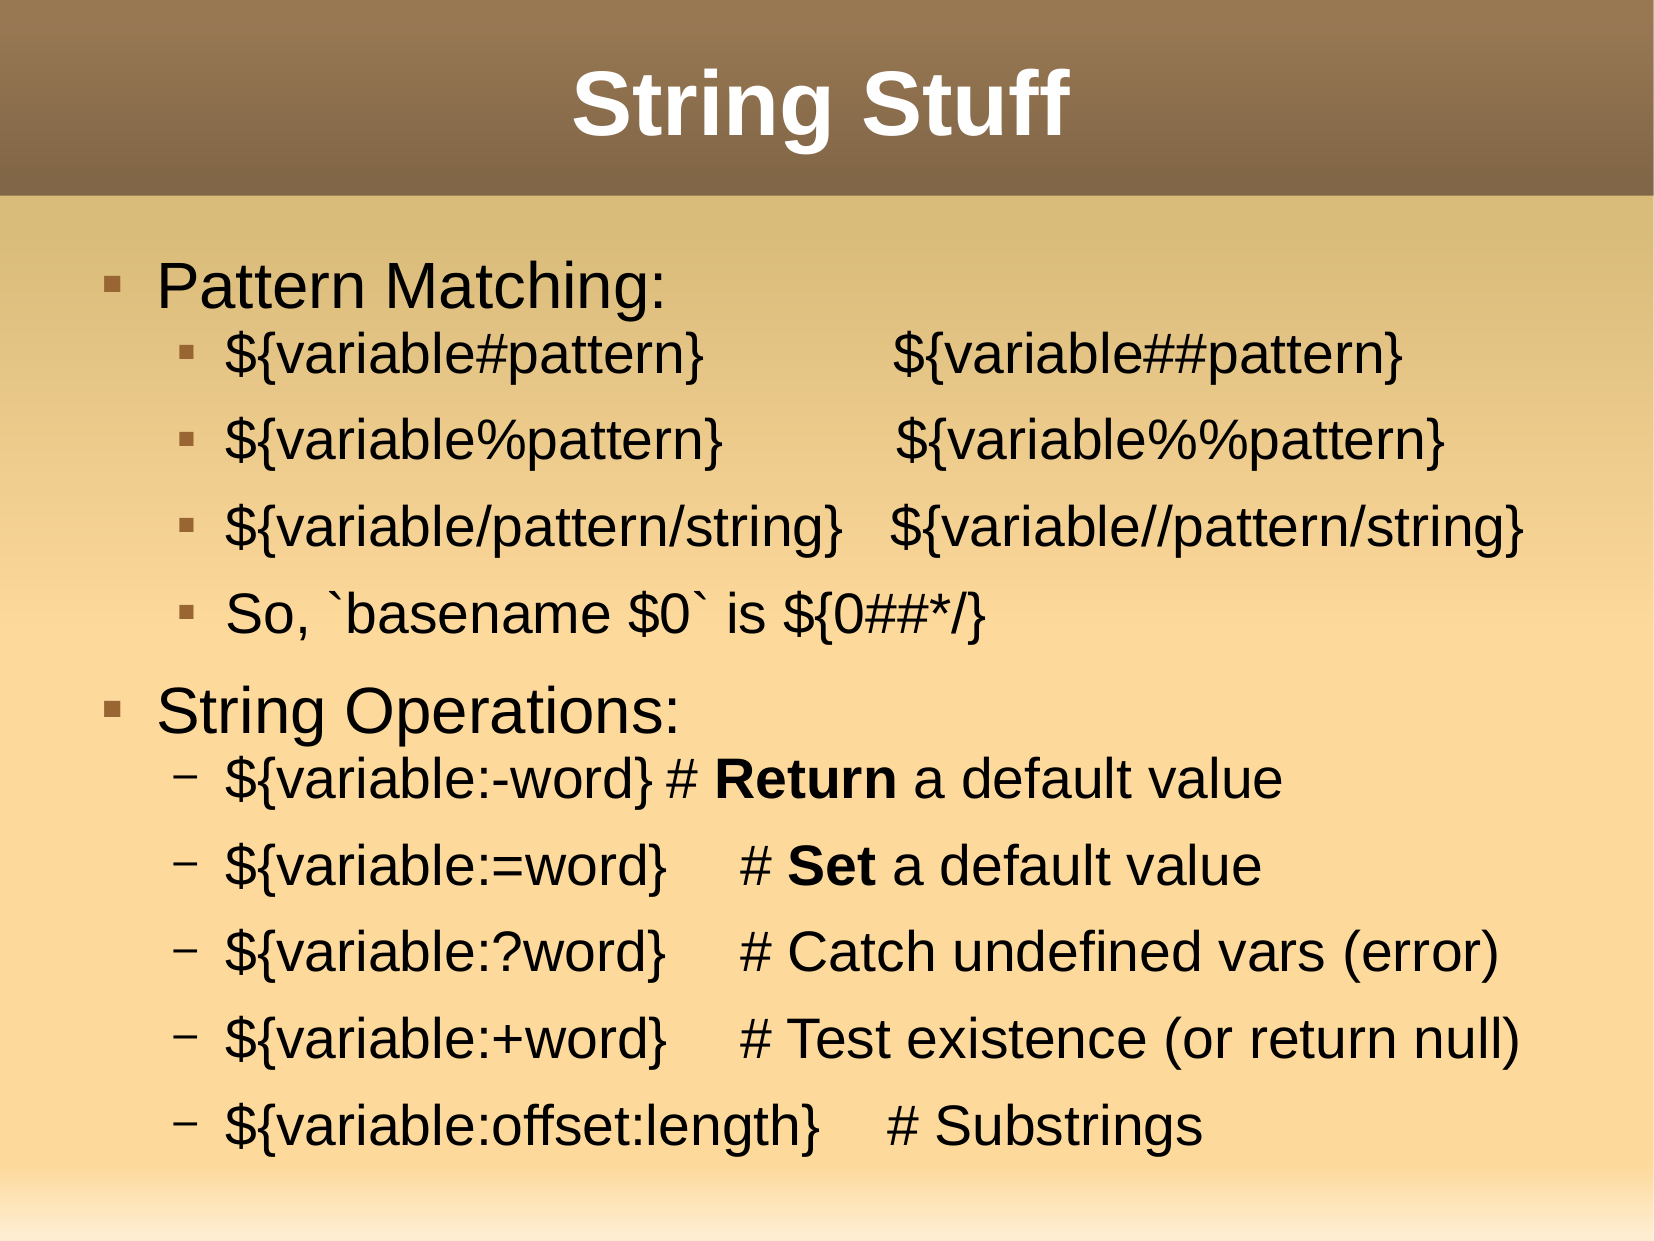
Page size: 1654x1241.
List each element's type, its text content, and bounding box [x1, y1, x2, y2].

title String Stuff [76, 0, 1565, 208]
picture [0, 0, 1654, 1241]
list Pattern Matching: ${variable#pattern} ${variable##pattern} ${variable%pattern} ${variable%%pattern} ${variable/pattern/string} ${variable//pattern/string} So, `basename $0` is ${0##*/} String Operations: ${variable:-word} # Return a default value ${variable:=word} # Set a default value ${variable:?word} # Catch undefined vars (error) ${variable:+word} # Test existence (or return null) ${variable:offset:length} # Substrings [86, 249, 1575, 1163]
